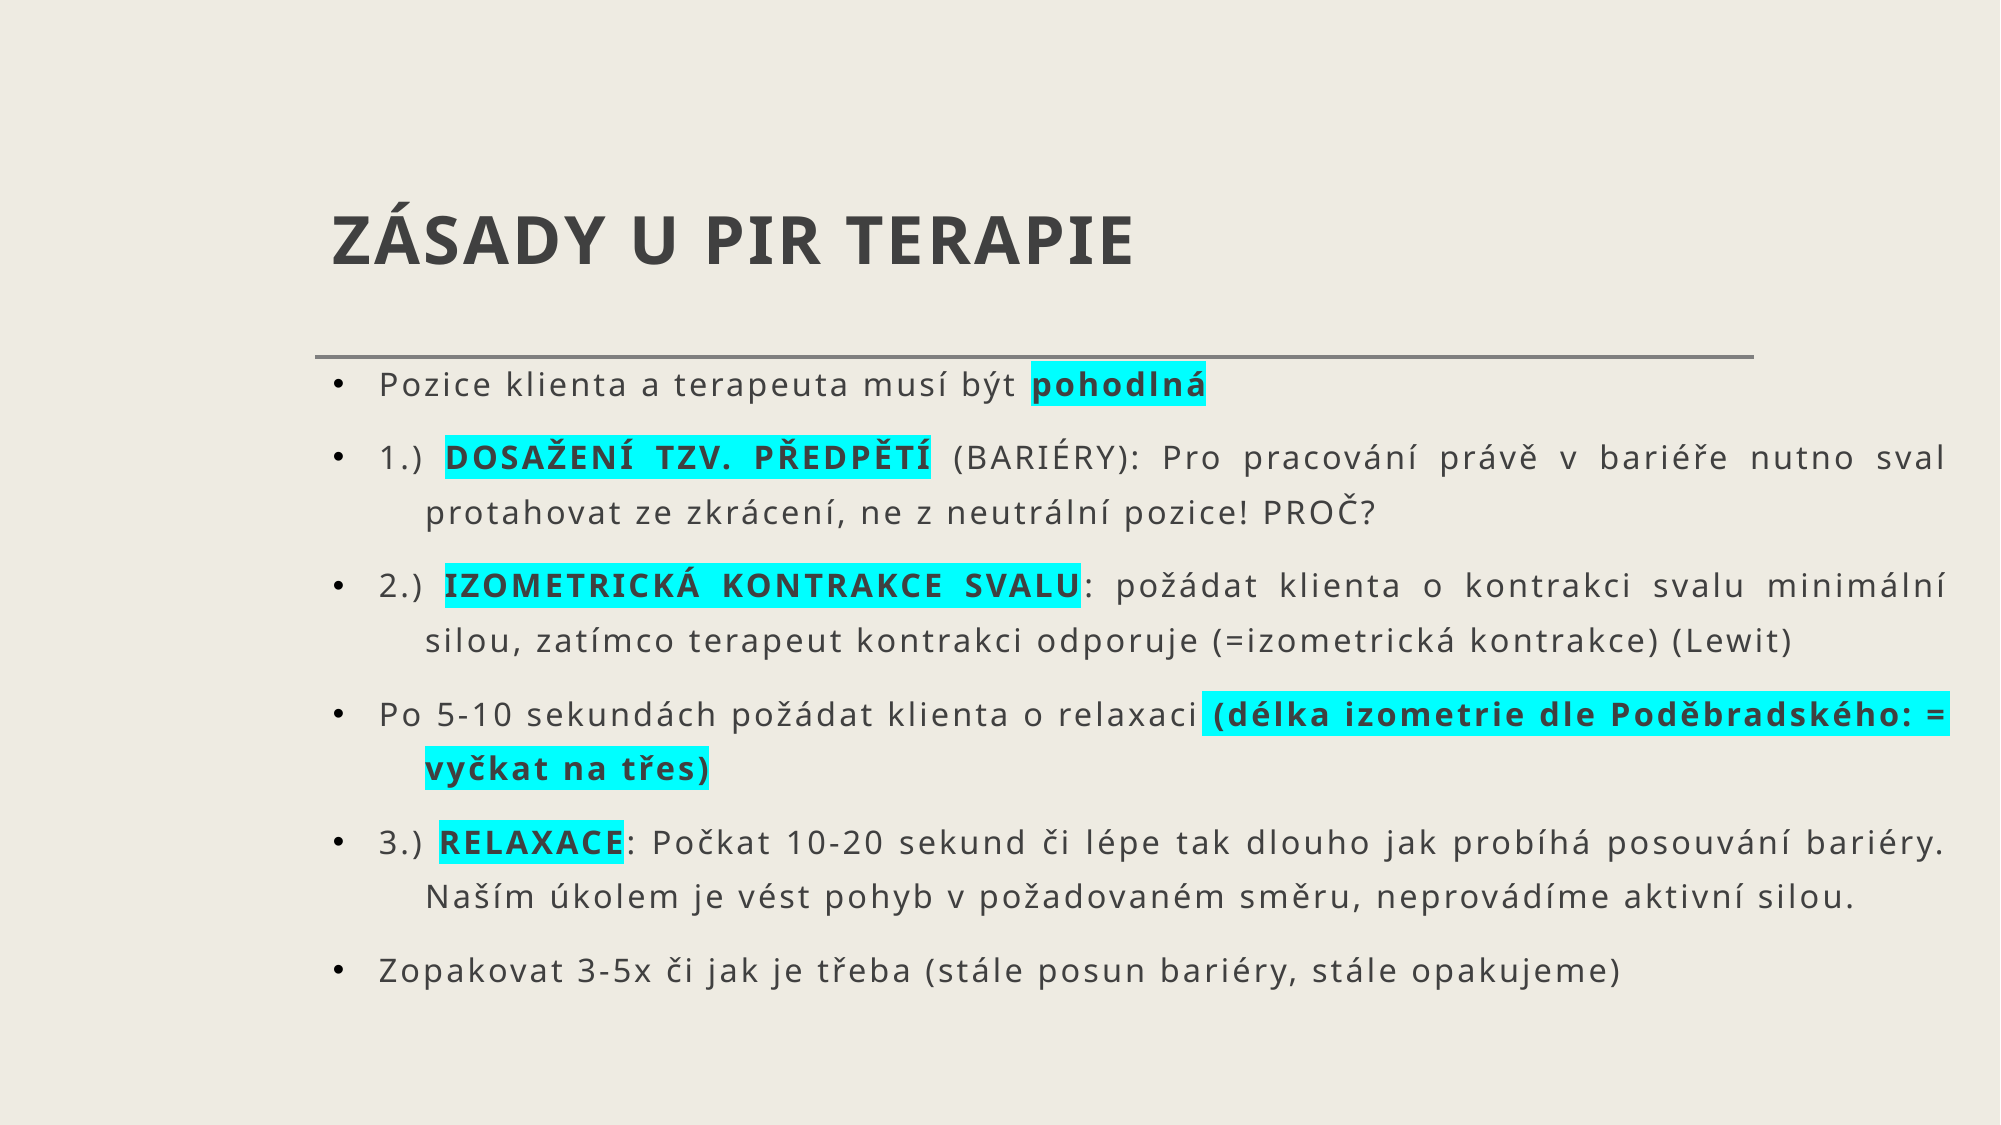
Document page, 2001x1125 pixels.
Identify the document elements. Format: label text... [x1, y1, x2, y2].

title ZÁSADY U PIR TERAPIE [315, 72, 1754, 294]
list Pozice klienta a terapeuta musí být pohodlná 1.) DOSAŽENÍ TZV. PŘEDPĚTÍ (BARIÉRY): Pro pracování právě v bariéře nutno sval protahovat ze zkrácení, ne z neutrální pozice! PROČ? 2.) IZOMETRICKÁ KONTRAKCE SVALU: požádat klienta o kontrakci svalu minimální silou, zatímco terapeut kontrakci odporuje (=izometrická kontrakce) (Lewit) Po 5-10 sekundách požádat klienta o relaxaci (délka izometrie dle Poděbradského: = vyčkat na třes) 3.) RELAXACE: Počkat 10-20 sekund či lépe tak dlouho jak probíhá posouvání bariéry. Naším úkolem je vést pohyb v požadovaném směru, neprovádíme aktivní silou. Zopakovat 3-5x či jak je třeba (stále posun bariéry, stále opakujeme) [315, 330, 1968, 1053]
